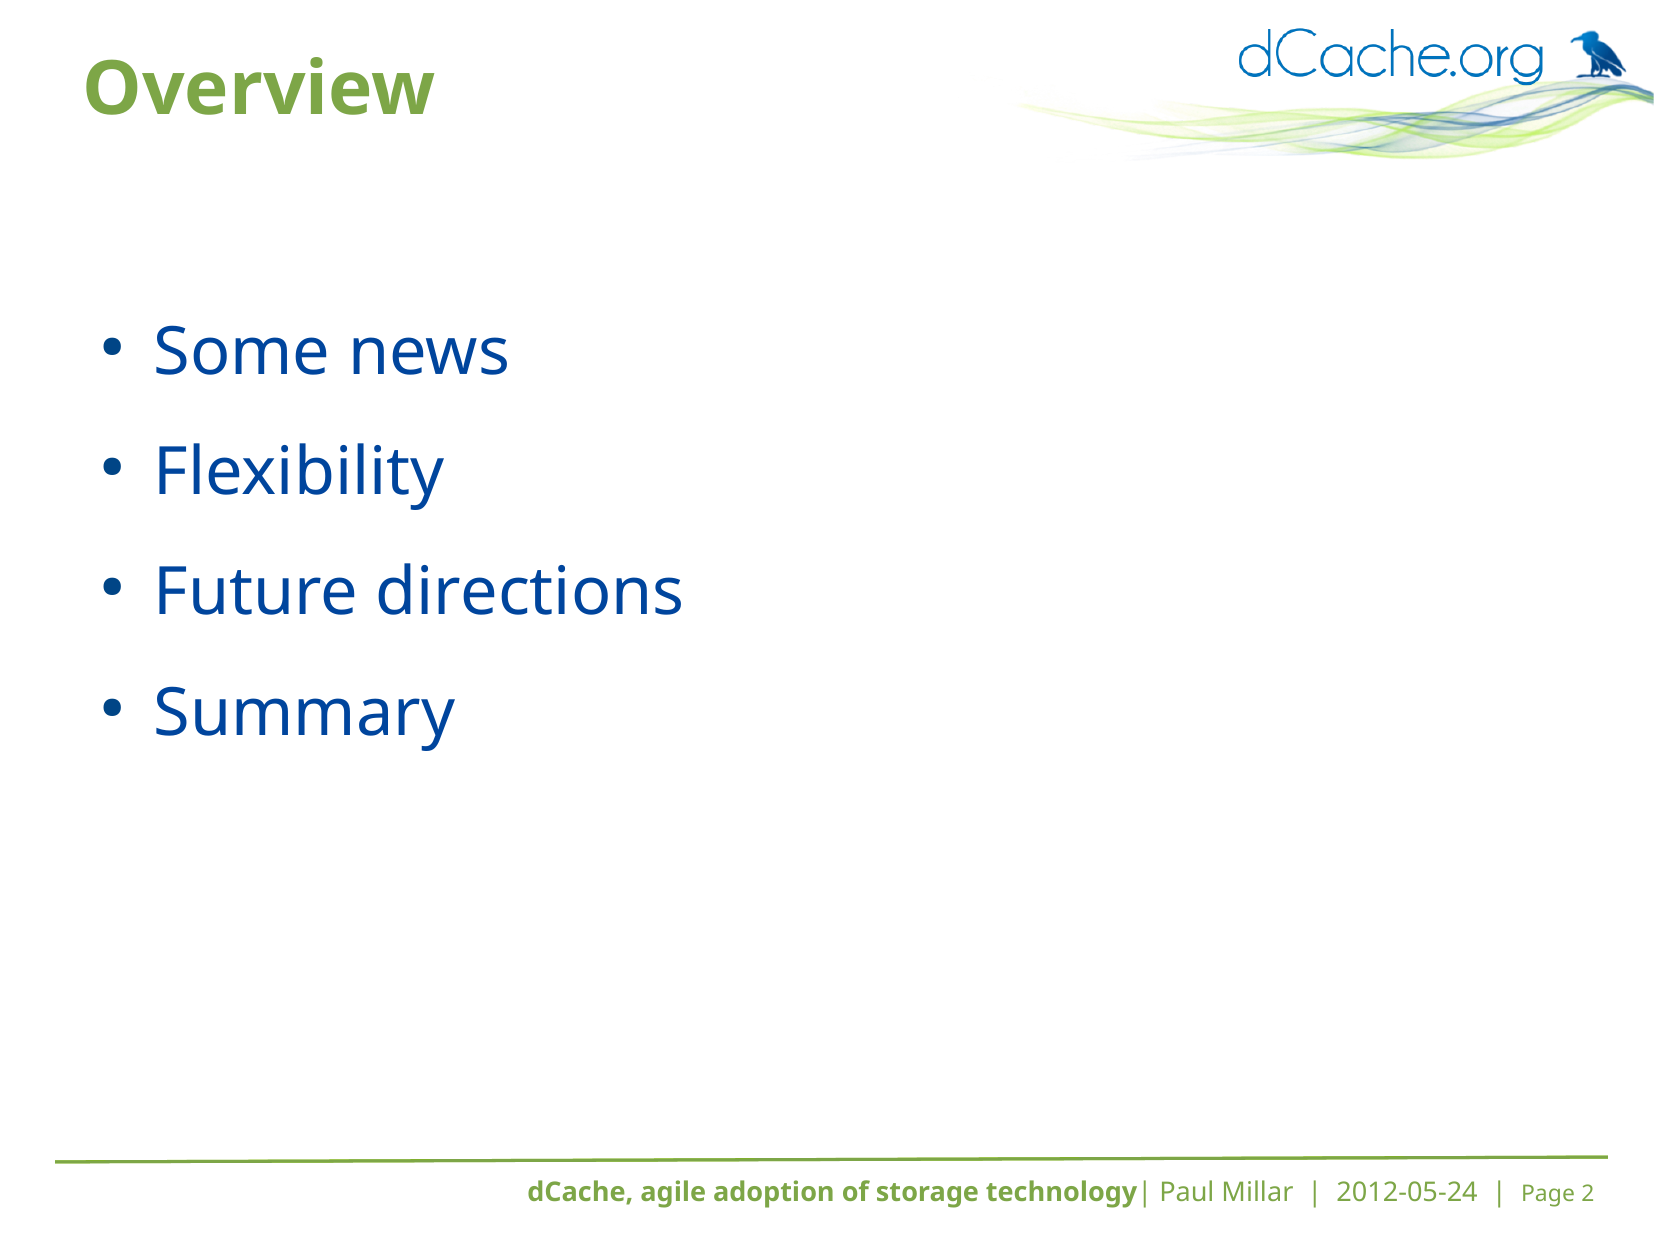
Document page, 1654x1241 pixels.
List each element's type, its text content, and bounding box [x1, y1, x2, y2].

title Overview [82, 37, 1605, 134]
picture [956, 16, 1654, 169]
list Some news Flexibility Future directions Summary [82, 302, 1571, 1023]
